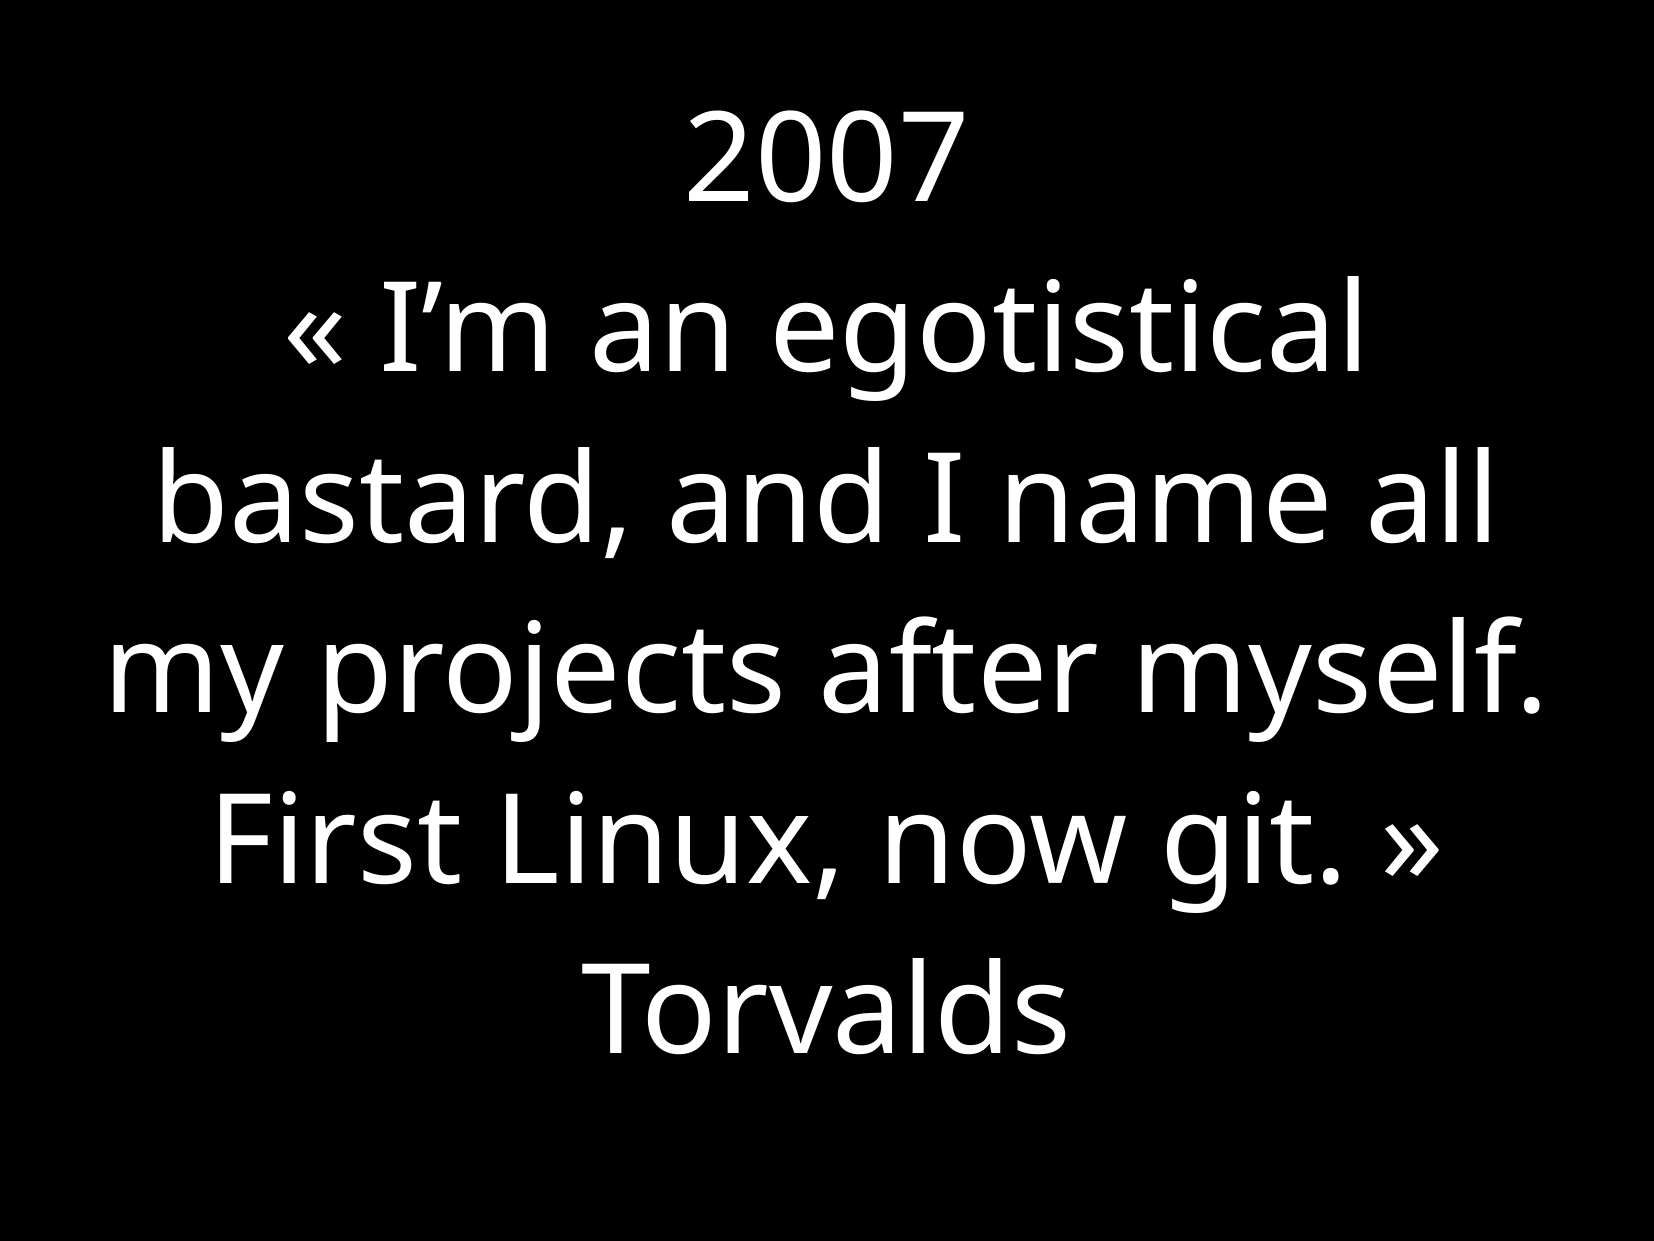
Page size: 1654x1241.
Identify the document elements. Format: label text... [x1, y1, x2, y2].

subtitle 2007 « I’m an egotistical bastard, and I name all my projects after myself. First Linux, now git. » Torvalds [82, 49, 1571, 1109]
